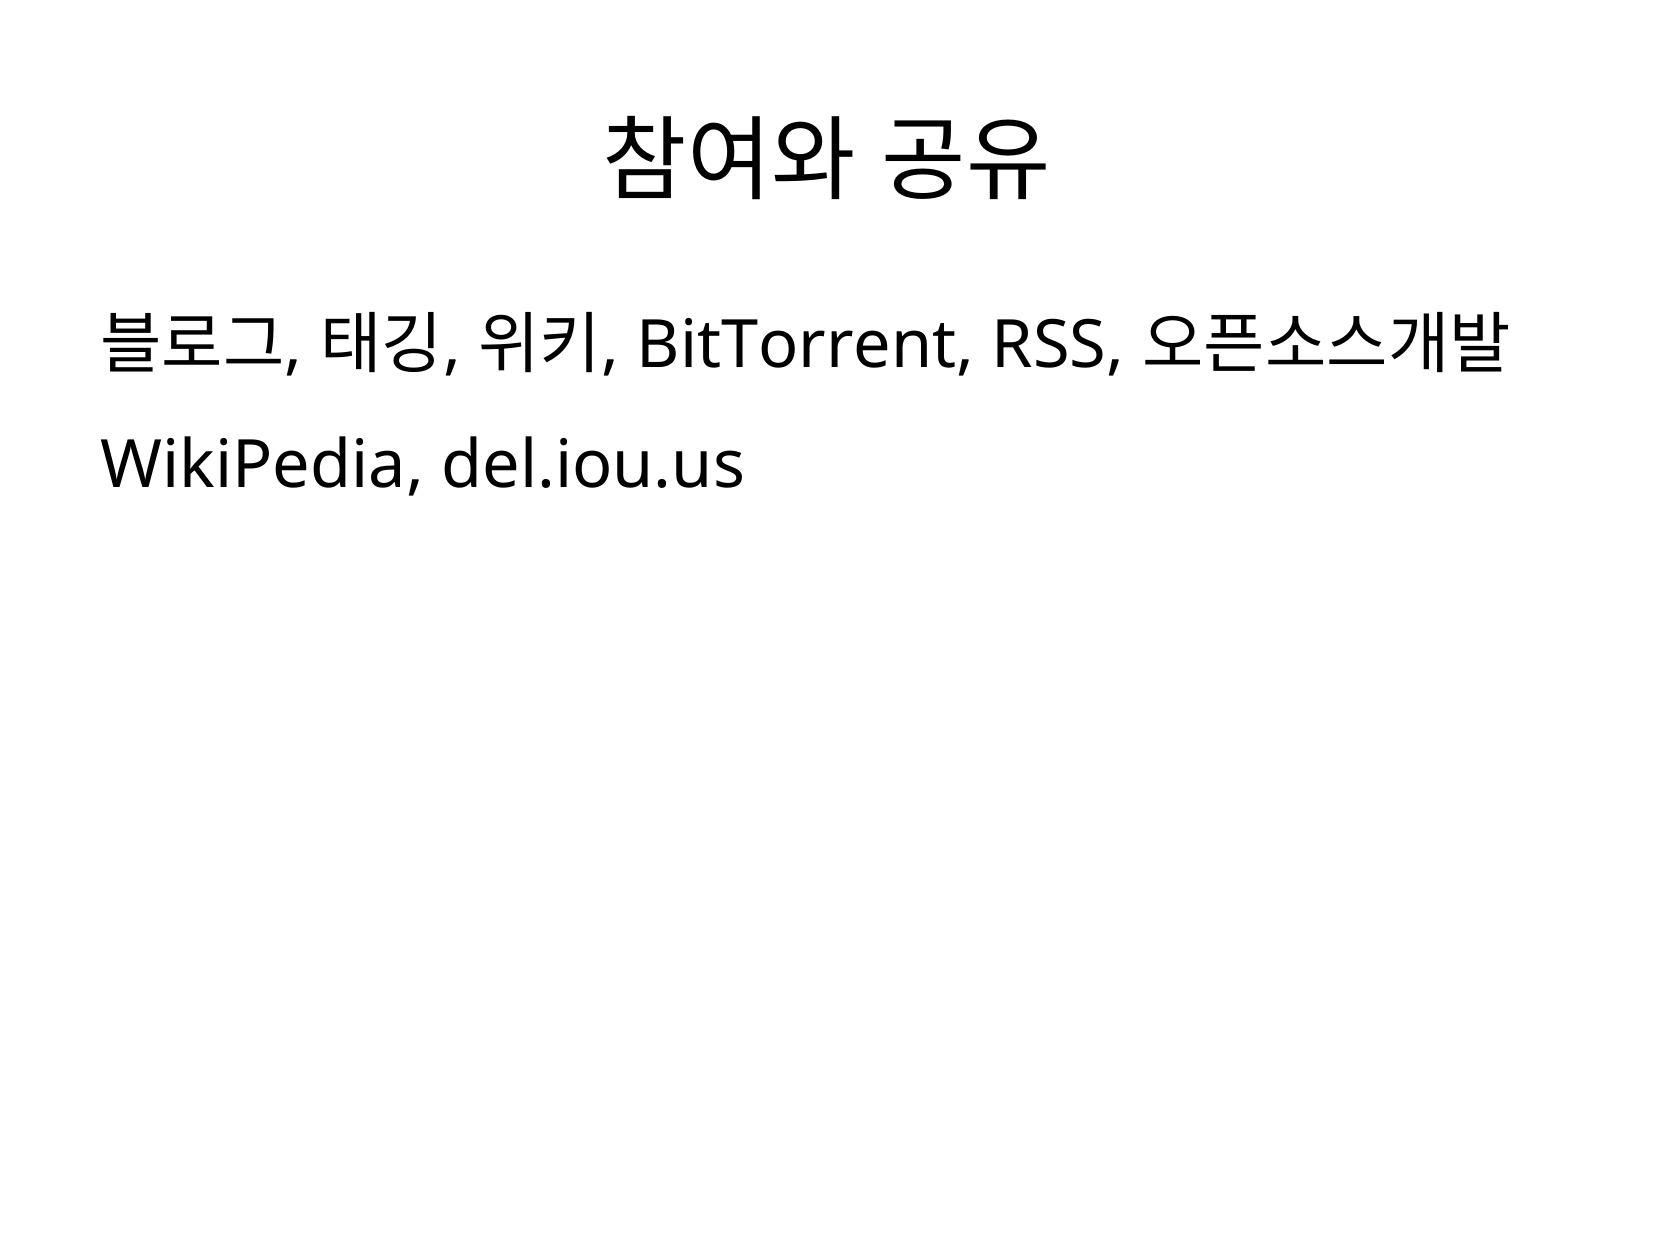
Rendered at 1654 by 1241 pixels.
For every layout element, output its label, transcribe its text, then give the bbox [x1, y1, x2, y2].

title 참여와 공유 [82, 49, 1571, 257]
list 블로그, 태깅, 위키, BitTorrent, RSS, 오픈소스개발 WikiPedia, del.iou.us [82, 290, 1571, 1109]
